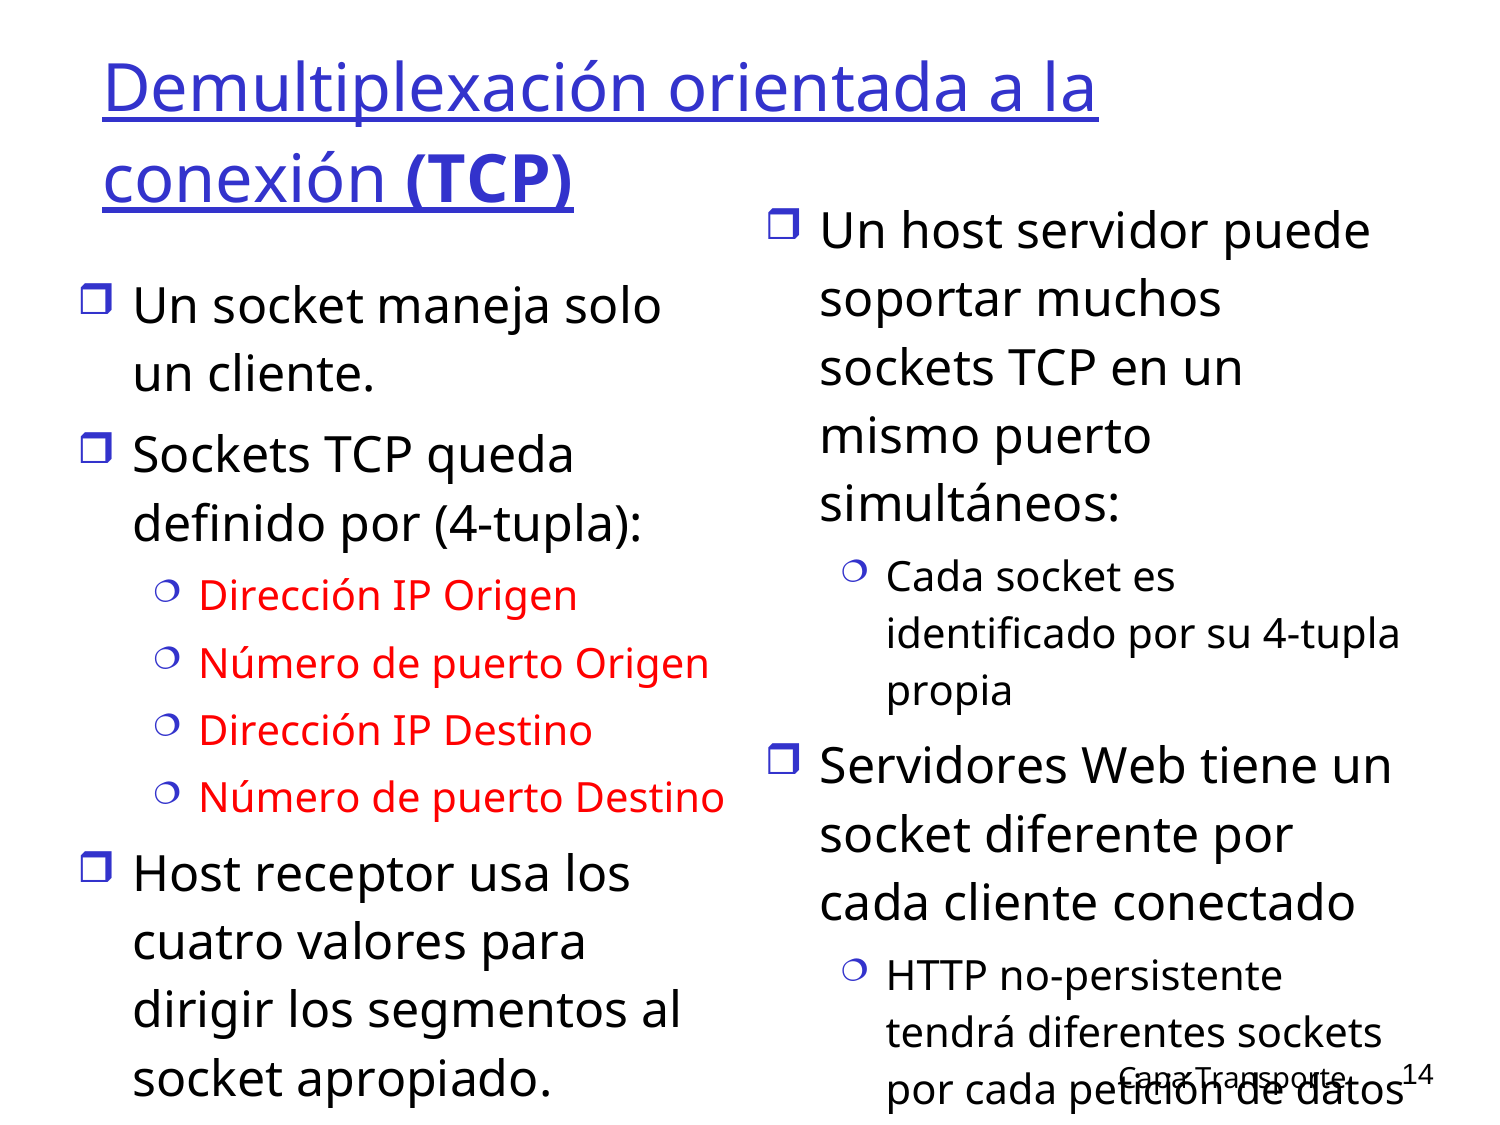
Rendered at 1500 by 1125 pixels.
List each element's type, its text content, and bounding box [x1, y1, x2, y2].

list Un host servidor puede soportar muchos sockets TCP en un mismo puerto simultáneos: Cada socket es identificado por su 4-tupla propia Servidores Web tiene un socket diferente por cada cliente conectado HTTP no-persistente tendrá diferentes sockets por cada petición de datos [750, 187, 1426, 1067]
title Demultiplexación orientada a la conexión (TCP) [87, 37, 1363, 225]
list Un socket maneja solo un cliente. Sockets TCP queda definido por (4-tupla): Dirección IP Origen Número de puerto Origen Dirección IP Destino Número de puerto Destino Host receptor usa los cuatro valores para dirigir los segmentos al socket apropiado. [62, 262, 750, 1053]
